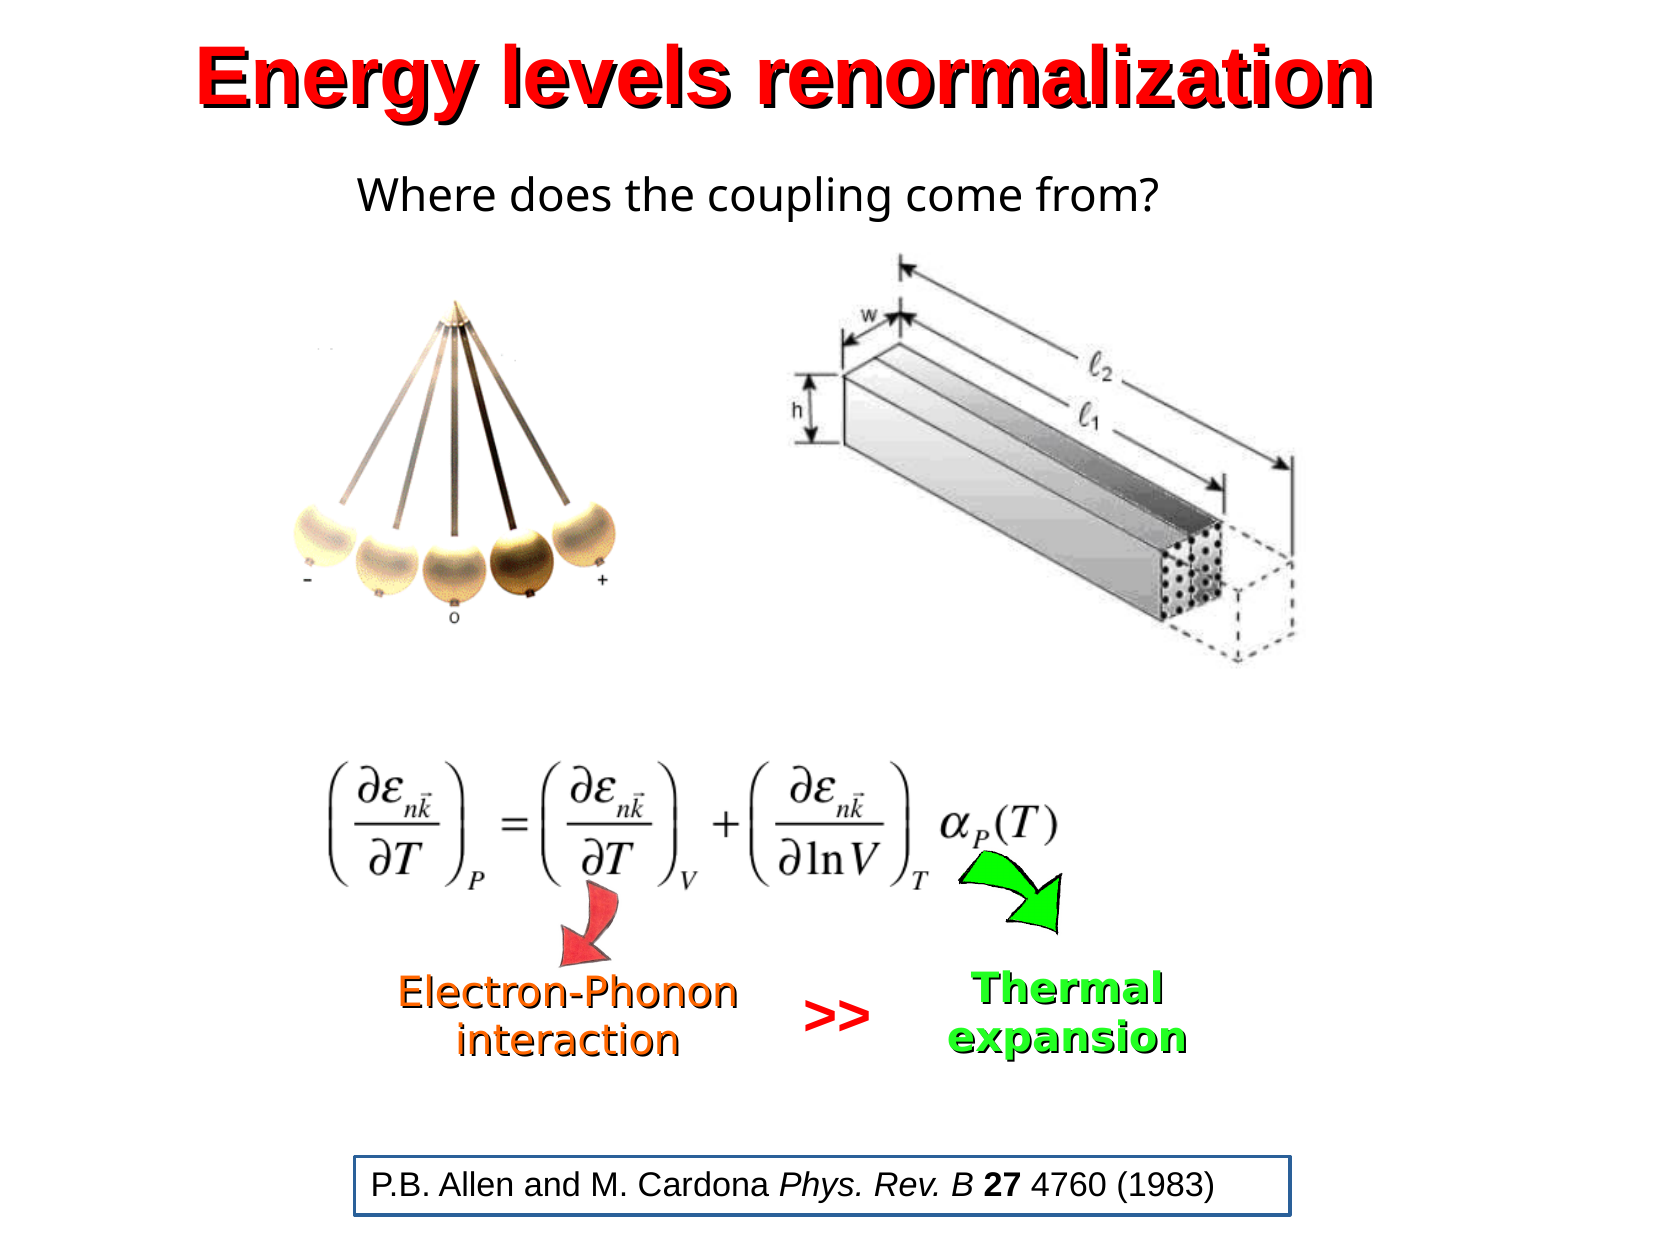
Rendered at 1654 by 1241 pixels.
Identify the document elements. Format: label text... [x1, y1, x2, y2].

text_box Where does the coupling come from? [341, 155, 1231, 226]
text_box Energy levels renormalization [180, 21, 1385, 121]
picture [285, 735, 1100, 960]
picture [270, 275, 645, 646]
text_box Thermal expansion [910, 956, 1224, 1076]
picture [774, 240, 1306, 672]
text_box >> [788, 975, 980, 1061]
text_box P.B. Allen and M. Cardona Phys. Rev. B 27 4760 (1983) [354, 1156, 1291, 1216]
text_box Electron-Phonon interaction [366, 960, 769, 1076]
